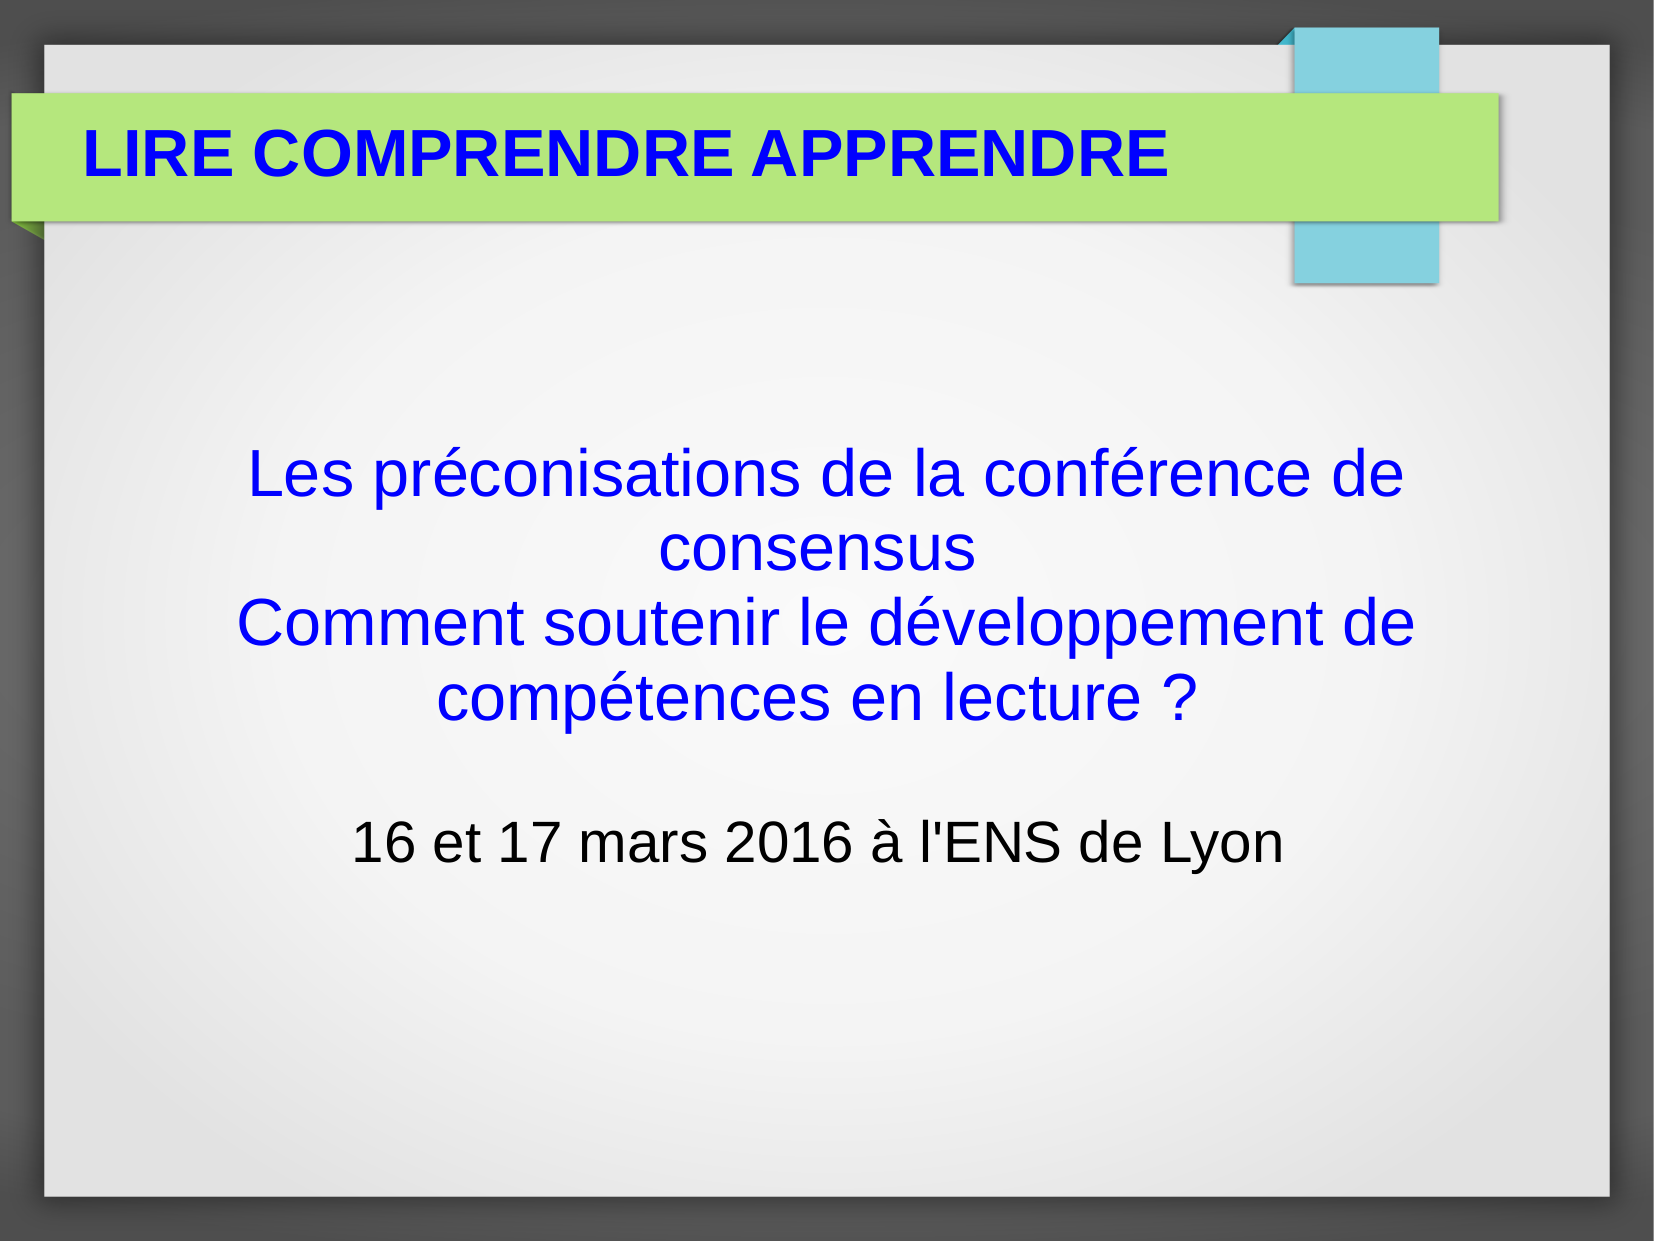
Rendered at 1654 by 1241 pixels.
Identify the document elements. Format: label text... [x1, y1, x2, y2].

subtitle Les préconisations de la conférence de consensus Comment soutenir le développement de compétences en lecture ? 16 et 17 mars 2016 à l'ENS de Lyon [82, 295, 1571, 1015]
picture [0, 0, 1654, 1241]
title LIRE COMPRENDRE APPRENDRE [82, 94, 1264, 213]
